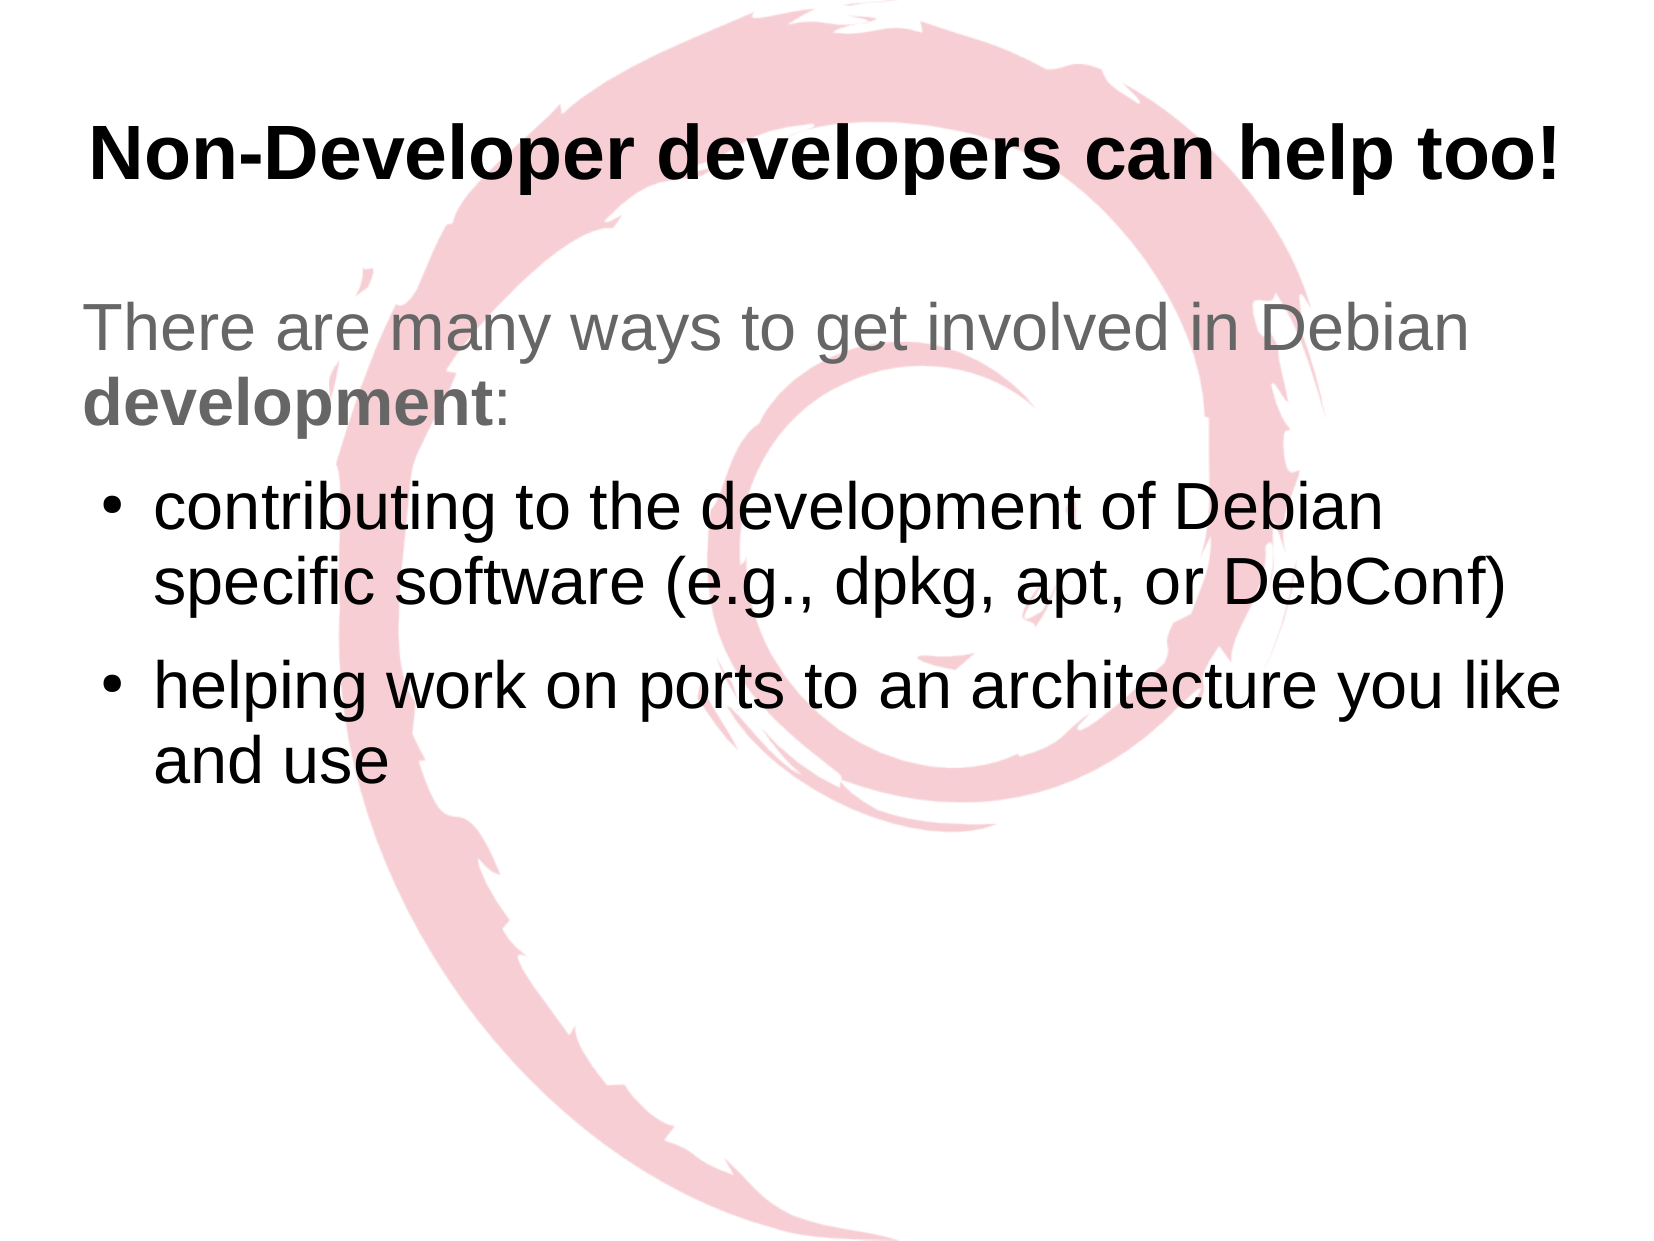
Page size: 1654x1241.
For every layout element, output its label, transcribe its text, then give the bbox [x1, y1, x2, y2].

list There are many ways to get involved in Debian development: contributing to the development of Debian specific software (e.g., dpkg, apt, or DebConf) helping work on ports to an architecture you like and use [82, 290, 1571, 1109]
title Non-Developer developers can help too! [82, 49, 1571, 257]
